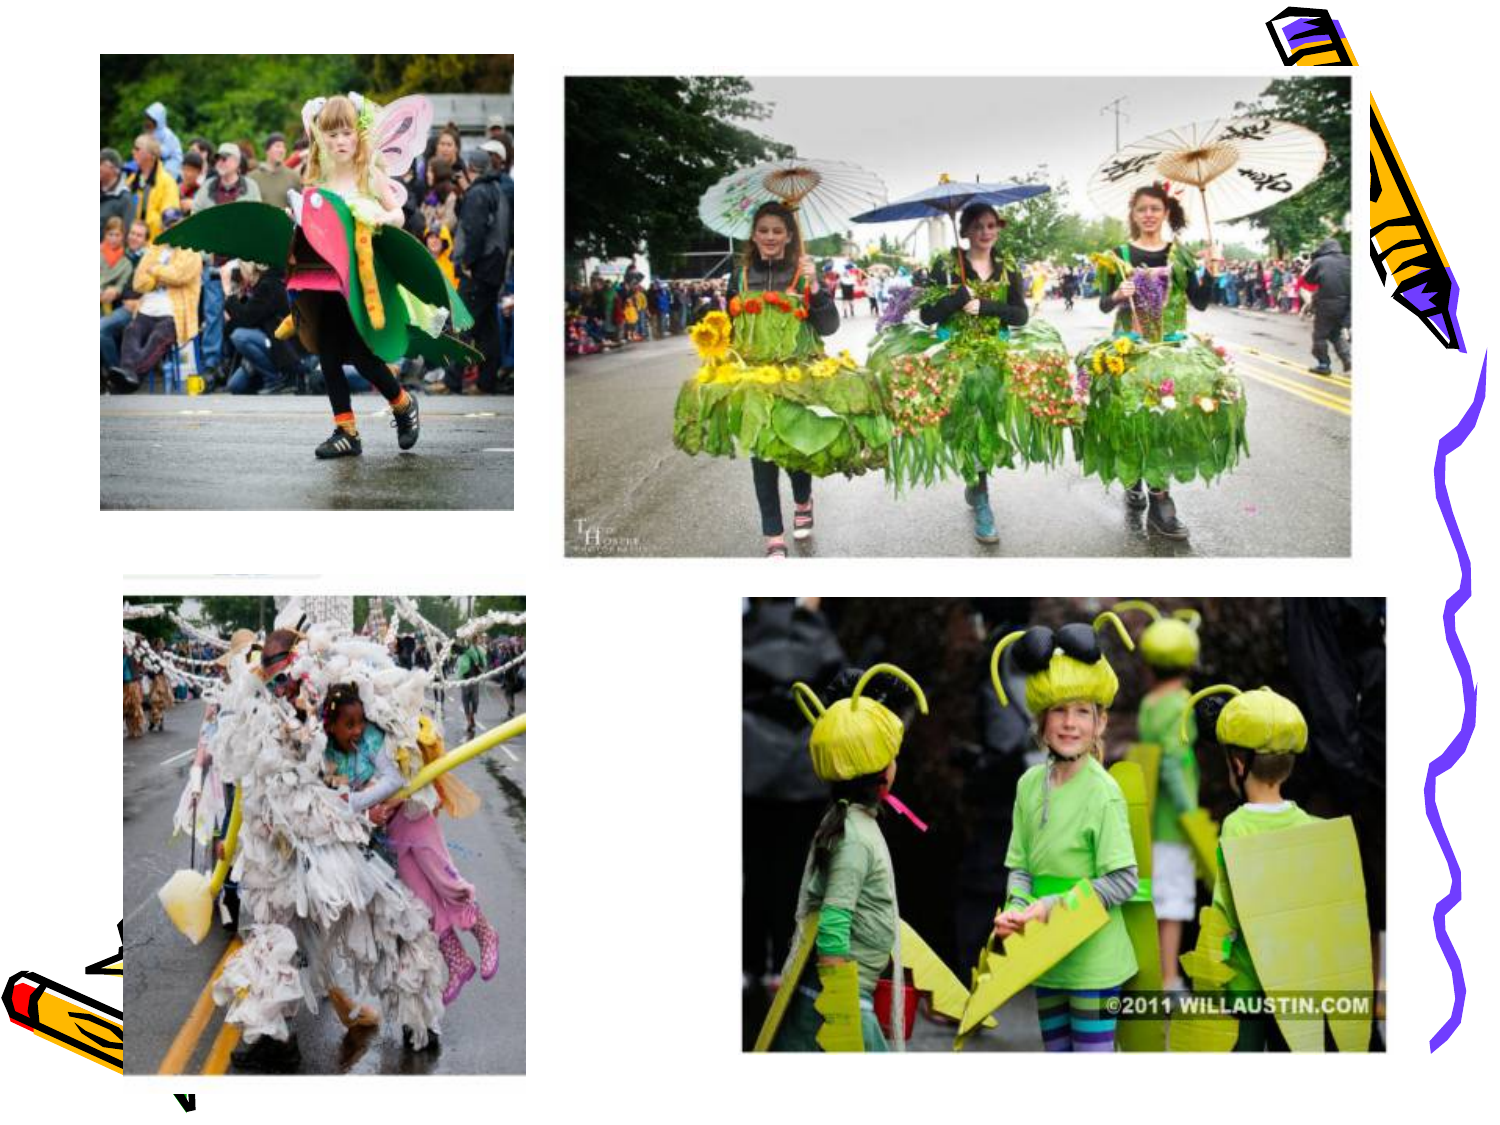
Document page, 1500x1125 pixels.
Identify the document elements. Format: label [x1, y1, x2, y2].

picture [100, 54, 514, 511]
picture [738, 597, 1394, 1055]
picture [123, 574, 526, 1094]
picture [549, 66, 1370, 570]
